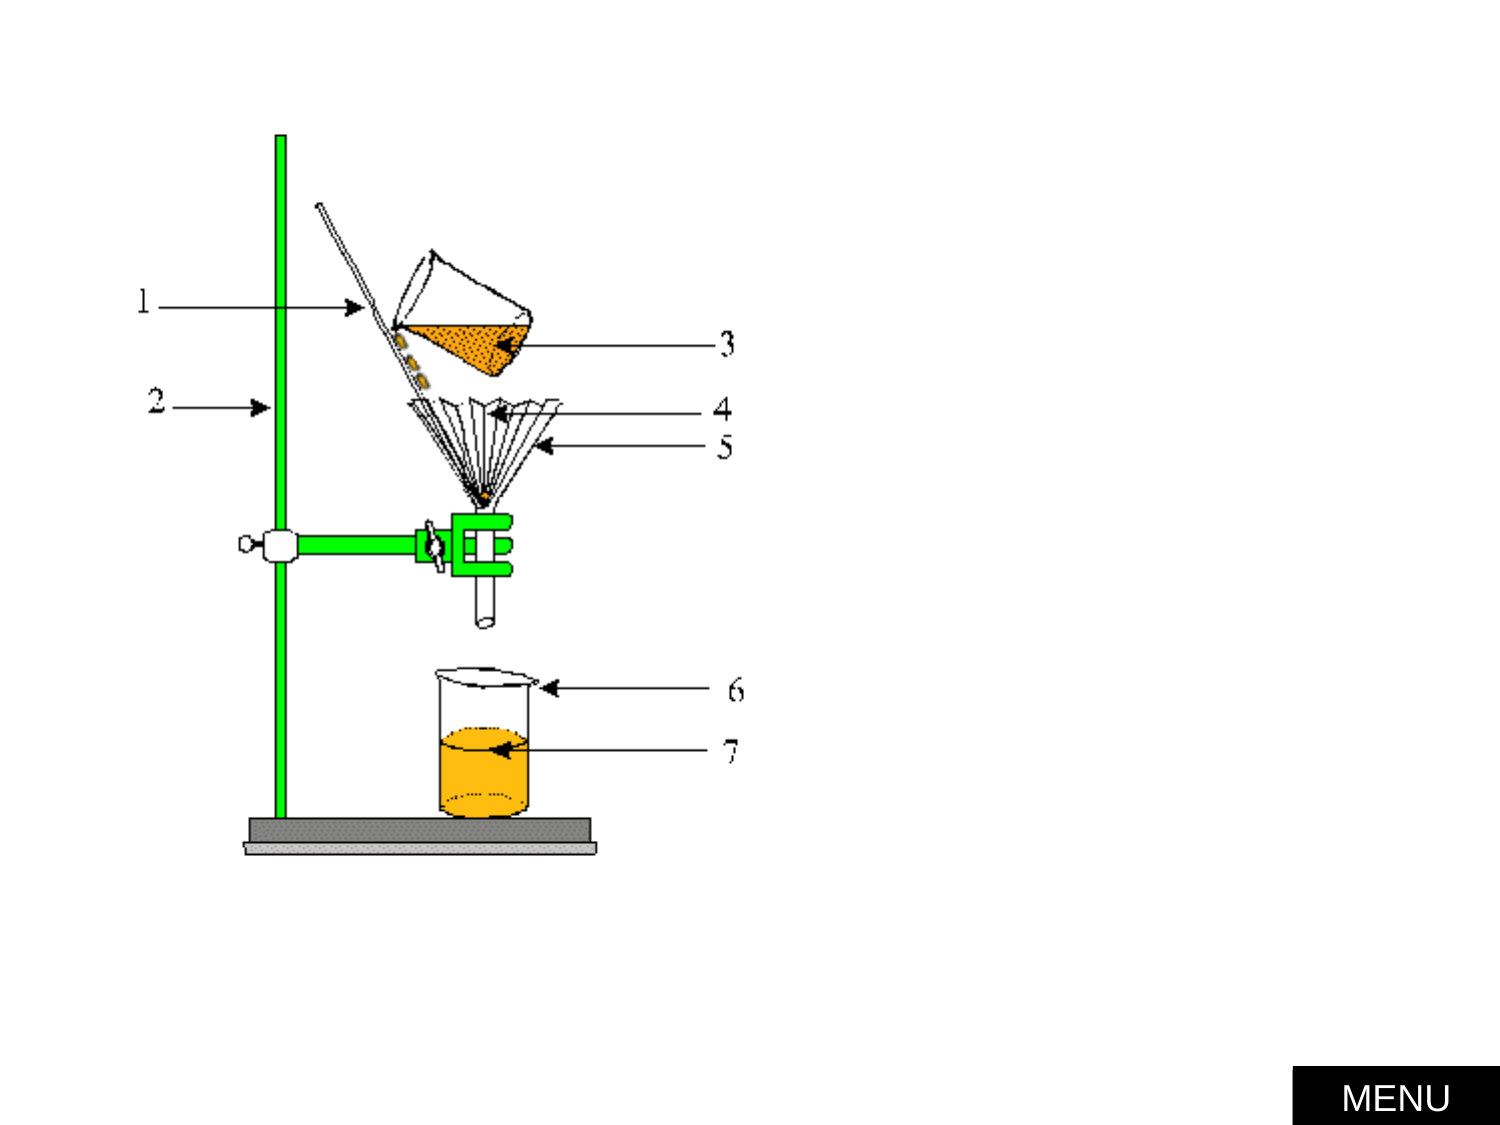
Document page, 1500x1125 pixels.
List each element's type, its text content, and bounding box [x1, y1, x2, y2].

text_box MENU [1292, 1066, 1500, 1125]
picture [125, 121, 754, 868]
